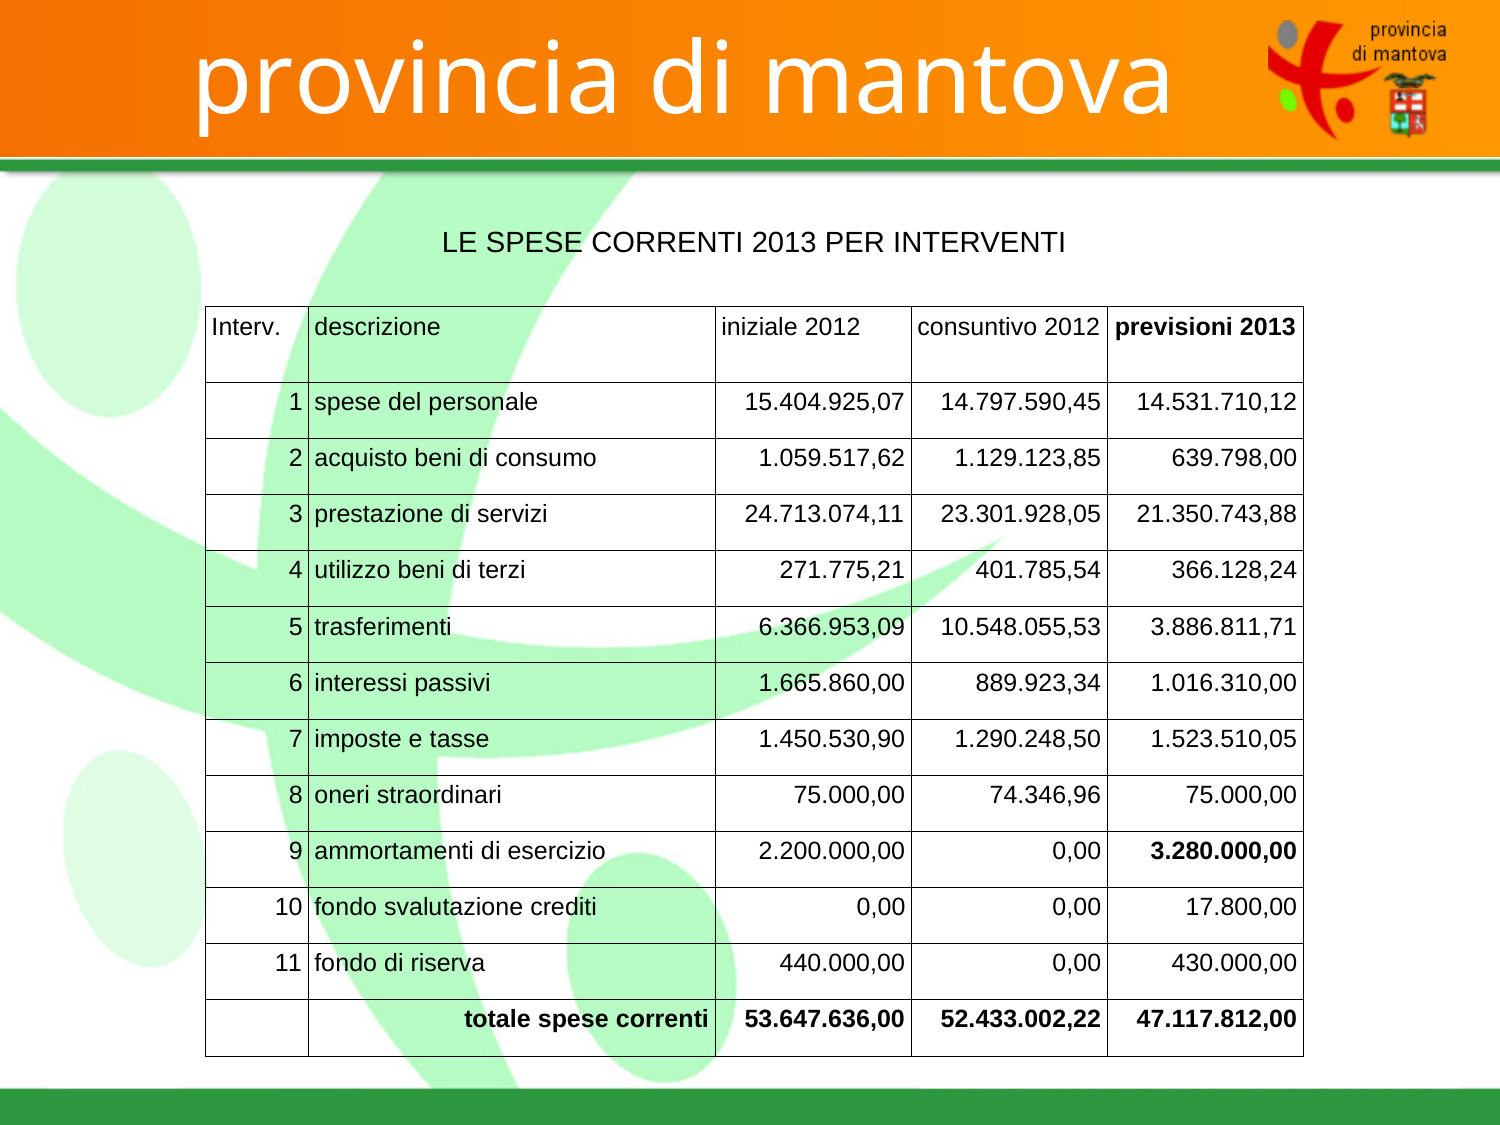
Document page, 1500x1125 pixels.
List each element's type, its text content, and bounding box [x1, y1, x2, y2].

table_cell 6.366.953,09 [716, 607, 911, 662]
table_cell 889.923,34 [912, 663, 1107, 719]
table_cell 14.797.590,45 [912, 383, 1107, 438]
table_cell 3 [206, 495, 308, 550]
table_cell 75.000,00 [716, 776, 911, 831]
table_cell 1.290.248,50 [912, 720, 1107, 775]
table_cell oneri straordinari [309, 776, 715, 831]
table_cell 9 [206, 832, 308, 887]
table_cell 1.665.860,00 [716, 663, 911, 719]
table_cell fondo di riserva [309, 944, 715, 999]
table_cell 401.785,54 [912, 551, 1107, 606]
table_cell imposte e tasse [309, 720, 715, 775]
table_cell trasferimenti [309, 607, 715, 662]
table_cell 47.117.812,00 [1108, 1000, 1303, 1056]
table_cell acquisto beni di consumo [309, 439, 715, 494]
table_cell 53.647.636,00 [716, 1000, 911, 1056]
table_cell 4 [206, 551, 308, 606]
table_cell utilizzo beni di terzi [309, 551, 715, 606]
table_cell 52.433.002,22 [912, 1000, 1107, 1056]
table_header iniziale 2012 [716, 307, 911, 382]
table_cell 0,00 [912, 832, 1107, 887]
table_cell interessi passivi [309, 663, 715, 719]
table_header LE SPESE CORRENTI 2013 PER INTERVENTI [338, 218, 1171, 278]
table_cell 10 [206, 888, 308, 943]
table_cell 366.128,24 [1108, 551, 1303, 606]
table_cell 15.404.925,07 [716, 383, 911, 438]
table_cell 75.000,00 [1108, 776, 1303, 831]
table_cell spese del personale [309, 383, 715, 438]
table_header Interv. [206, 307, 308, 382]
table_cell totale spese correnti [309, 1000, 715, 1056]
table_cell 2 [206, 439, 308, 494]
table_cell prestazione di servizi [309, 495, 715, 550]
table_cell 0,00 [912, 944, 1107, 999]
table_cell 271.775,21 [716, 551, 911, 606]
table_cell 2.200.000,00 [716, 832, 911, 887]
table_cell 440.000,00 [716, 944, 911, 999]
table_cell fondo svalutazione crediti [309, 888, 715, 943]
table_cell 6 [206, 663, 308, 719]
table_cell 5 [206, 607, 308, 662]
table_cell 1.129.123,85 [912, 439, 1107, 494]
table_cell 11 [206, 944, 308, 999]
table_cell 23.301.928,05 [912, 495, 1107, 550]
picture [0, 157, 1500, 1125]
table_cell 14.531.710,12 [1108, 383, 1303, 438]
table_cell 639.798,00 [1108, 439, 1303, 494]
table_cell 17.800,00 [1108, 888, 1303, 943]
text_box provincia di mantova [176, 5, 1205, 142]
table_cell 1.059.517,62 [716, 439, 911, 494]
table_cell 3.280.000,00 [1108, 832, 1303, 887]
table_cell 74.346,96 [912, 776, 1107, 831]
table_cell ammortamenti di esercizio [309, 832, 715, 887]
table_cell 24.713.074,11 [716, 495, 911, 550]
table_cell 10.548.055,53 [912, 607, 1107, 662]
table_cell 430.000,00 [1108, 944, 1303, 999]
table_cell 1.450.530,90 [716, 720, 911, 775]
table_cell 1.523.510,05 [1108, 720, 1303, 775]
table_header previsioni 2013 [1108, 307, 1303, 382]
table_cell 0,00 [716, 888, 911, 943]
table_header descrizione [309, 307, 715, 382]
table_cell 7 [206, 720, 308, 775]
table_cell 8 [206, 776, 308, 831]
table_cell 3.886.811,71 [1108, 607, 1303, 662]
table_cell 0,00 [912, 888, 1107, 943]
table_cell 1 [206, 383, 308, 438]
picture [1267, 15, 1452, 142]
table_cell 1.016.310,00 [1108, 663, 1303, 719]
table_cell 21.350.743,88 [1108, 495, 1303, 550]
table_header consuntivo 2012 [912, 307, 1107, 382]
table_cell [206, 1000, 308, 1056]
